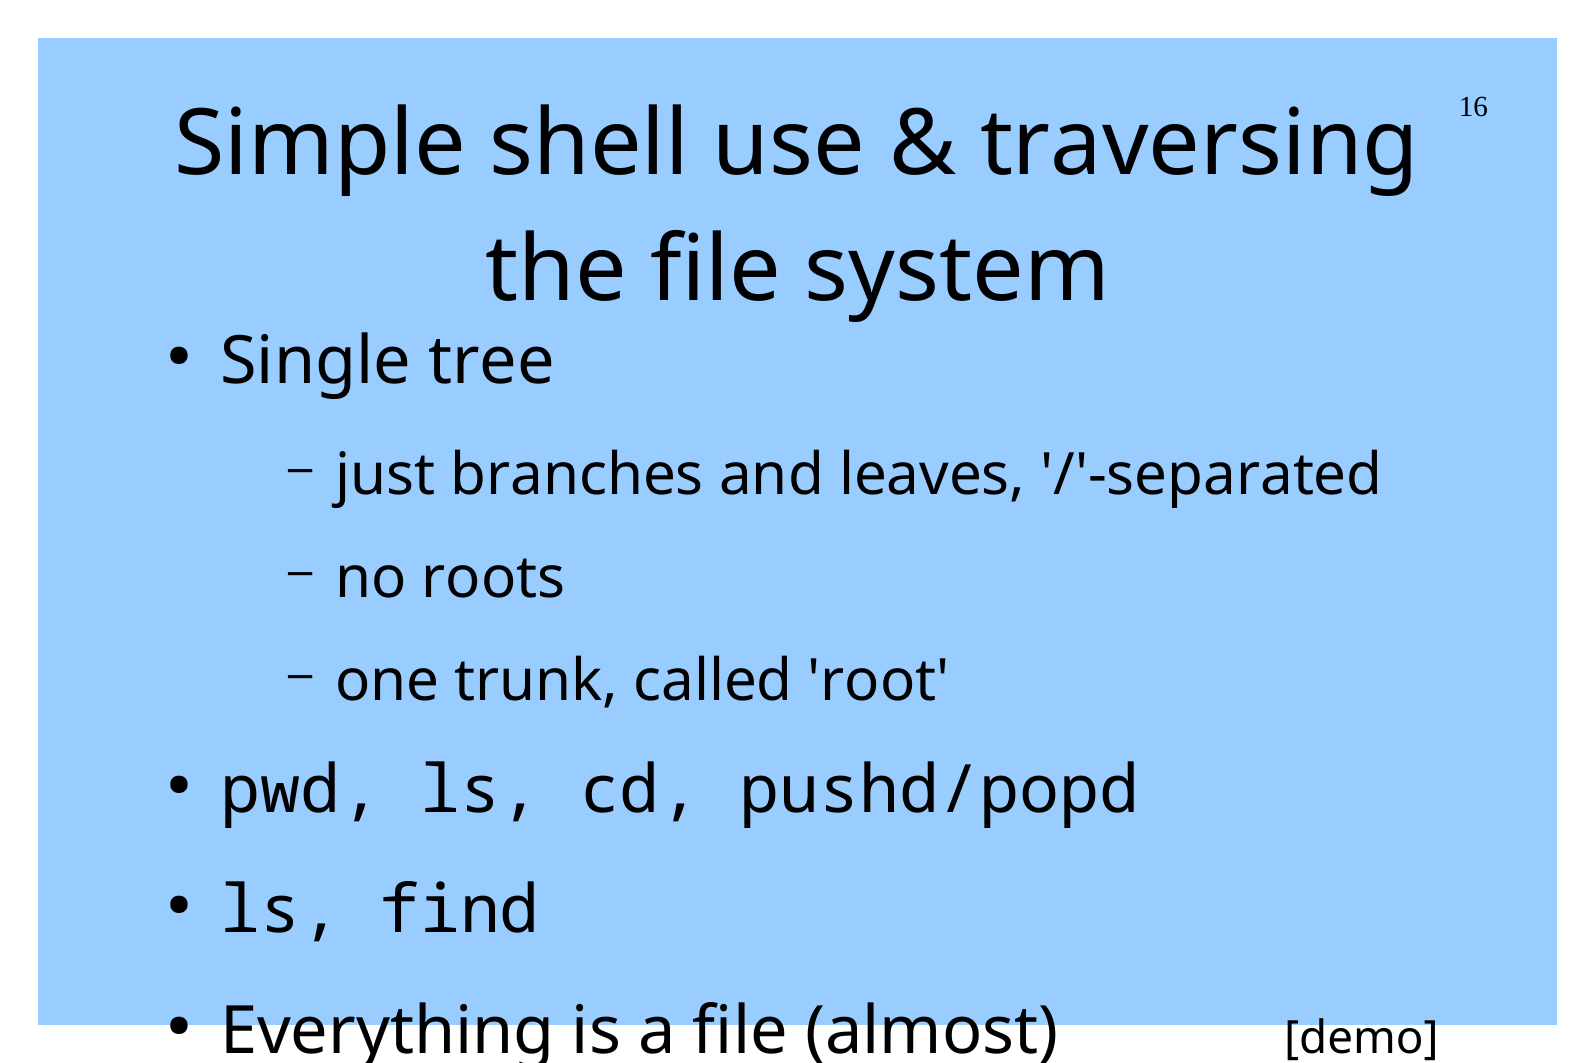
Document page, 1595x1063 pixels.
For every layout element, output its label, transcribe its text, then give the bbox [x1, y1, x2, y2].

list Single tree just branches and leaves, '/'-separated no roots one trunk, called 'root' pwd, ls, cd, pushd/popd ls, find Everything is a file (almost) [demo] [149, 312, 1447, 1063]
title Simple shell use & traversing the file system [149, 91, 1447, 312]
